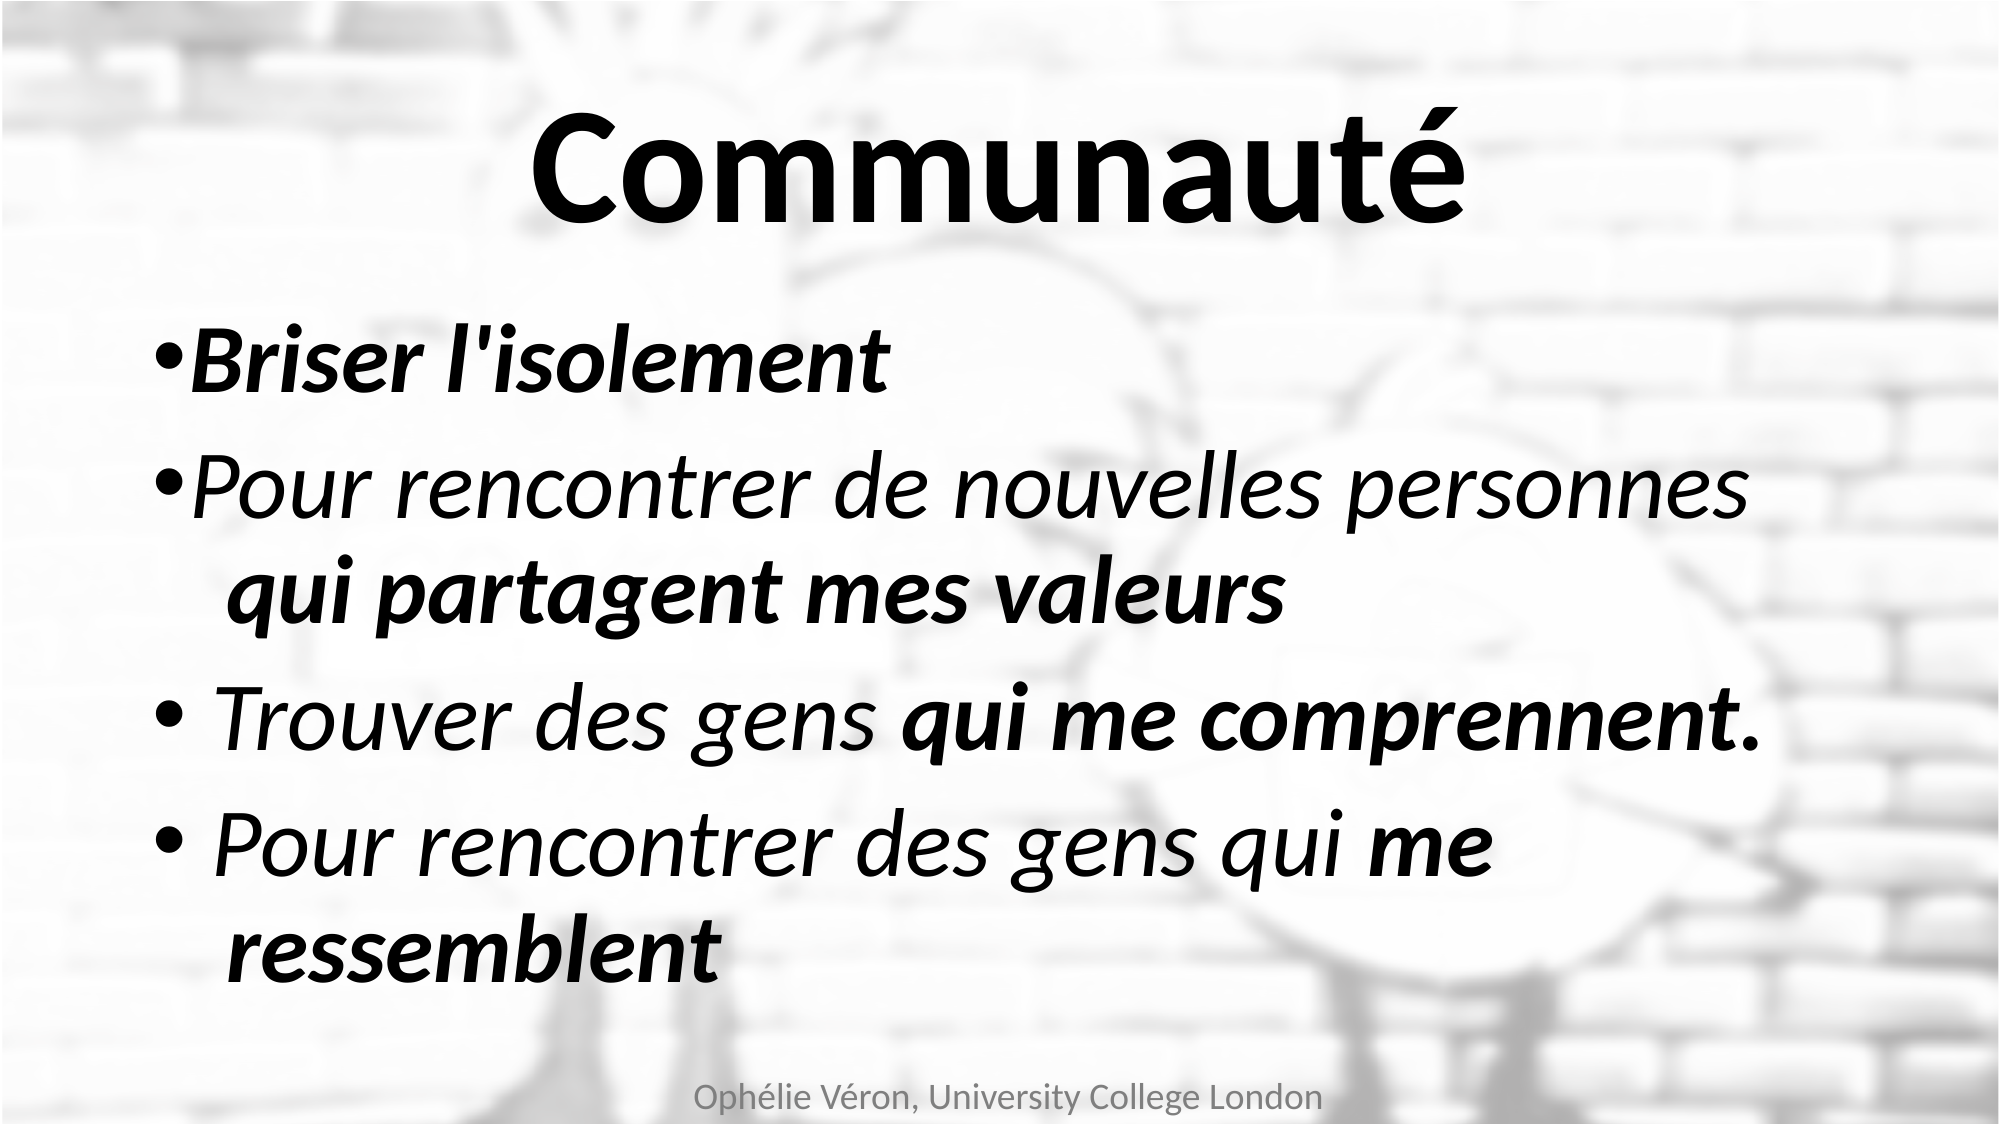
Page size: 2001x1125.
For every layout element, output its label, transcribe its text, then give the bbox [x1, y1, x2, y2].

picture [2, 1, 1999, 1124]
list Briser l'isolement Pour rencontrer de nouvelles personnes qui partagent mes valeurs Trouver des gens qui me comprennent. Pour rencontrer des gens qui me ressemblent [137, 299, 1891, 1014]
text_box Ophélie Véron, University College London [678, 1064, 1348, 1125]
title Communauté [137, 59, 1863, 278]
